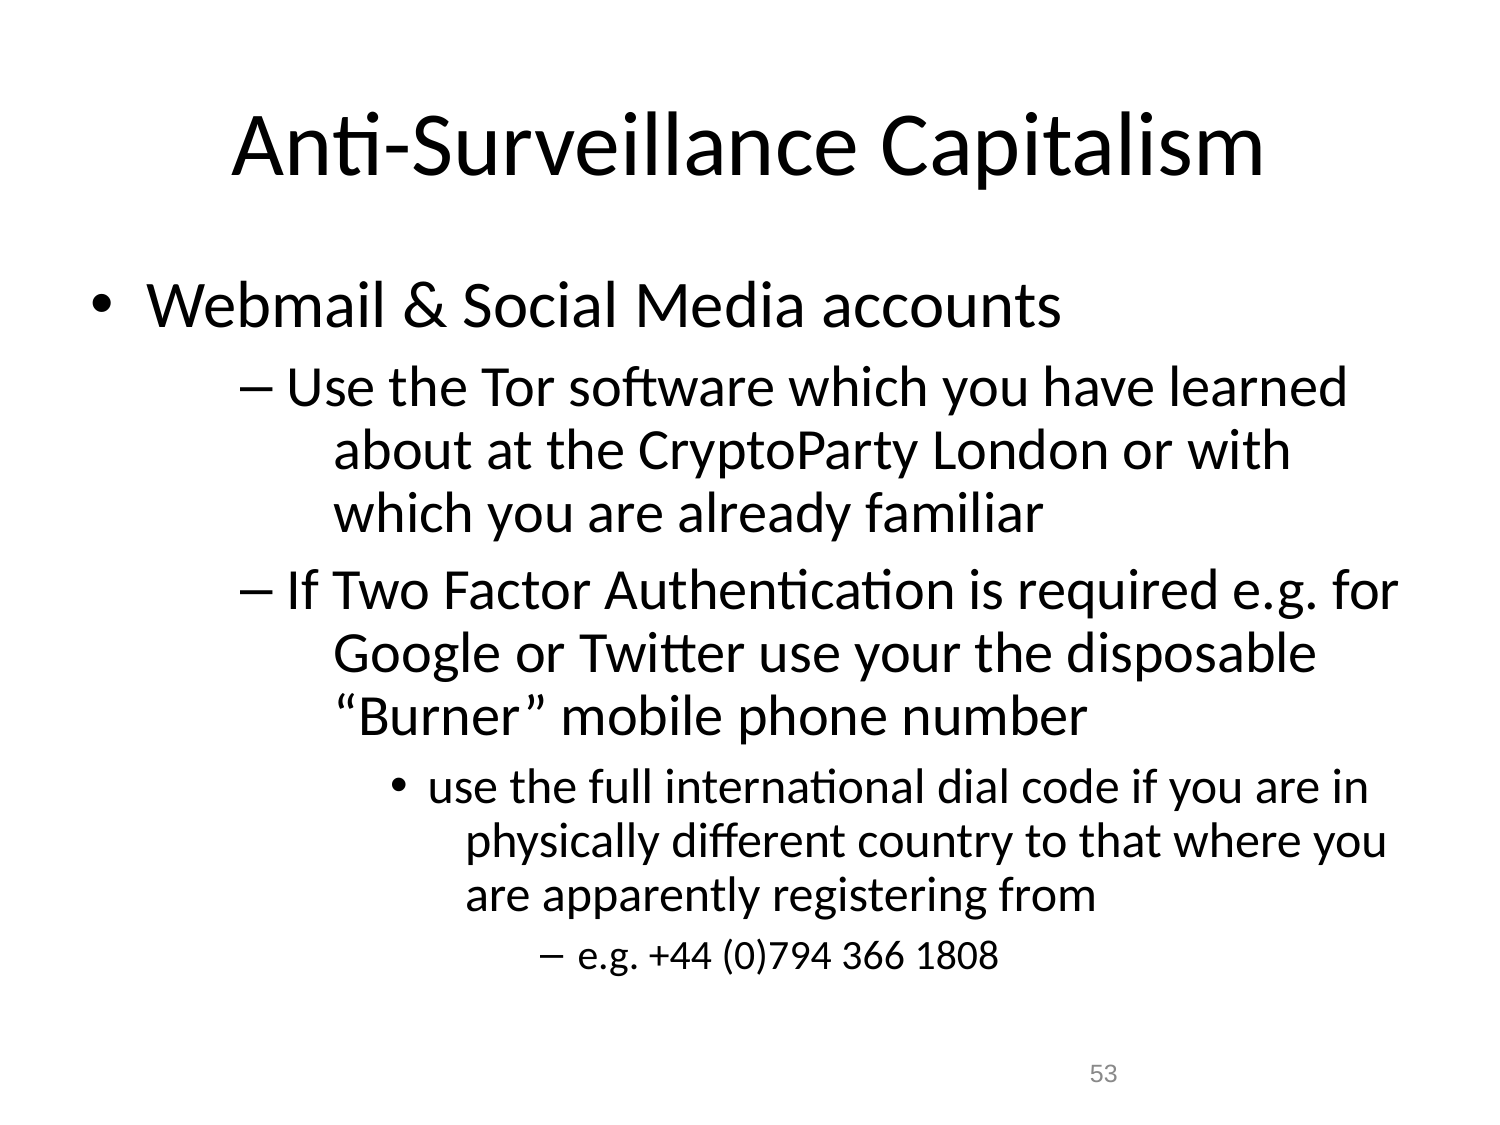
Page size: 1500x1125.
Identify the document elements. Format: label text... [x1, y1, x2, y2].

list Webmail & Social Media accounts Use the Tor software which you have learned about at the CryptoParty London or with which you are already familiar If Two Factor Authentication is required e.g. for Google or Twitter use your the disposable “Burner” mobile phone number use the full international dial code if you are in physically different country to that where you are apparently registering from e.g. +44 (0)794 366 1808 [75, 262, 1426, 1005]
text_box 38 [1074, 1042, 1426, 1103]
title Anti-Surveillance Capitalism [75, 45, 1426, 233]
